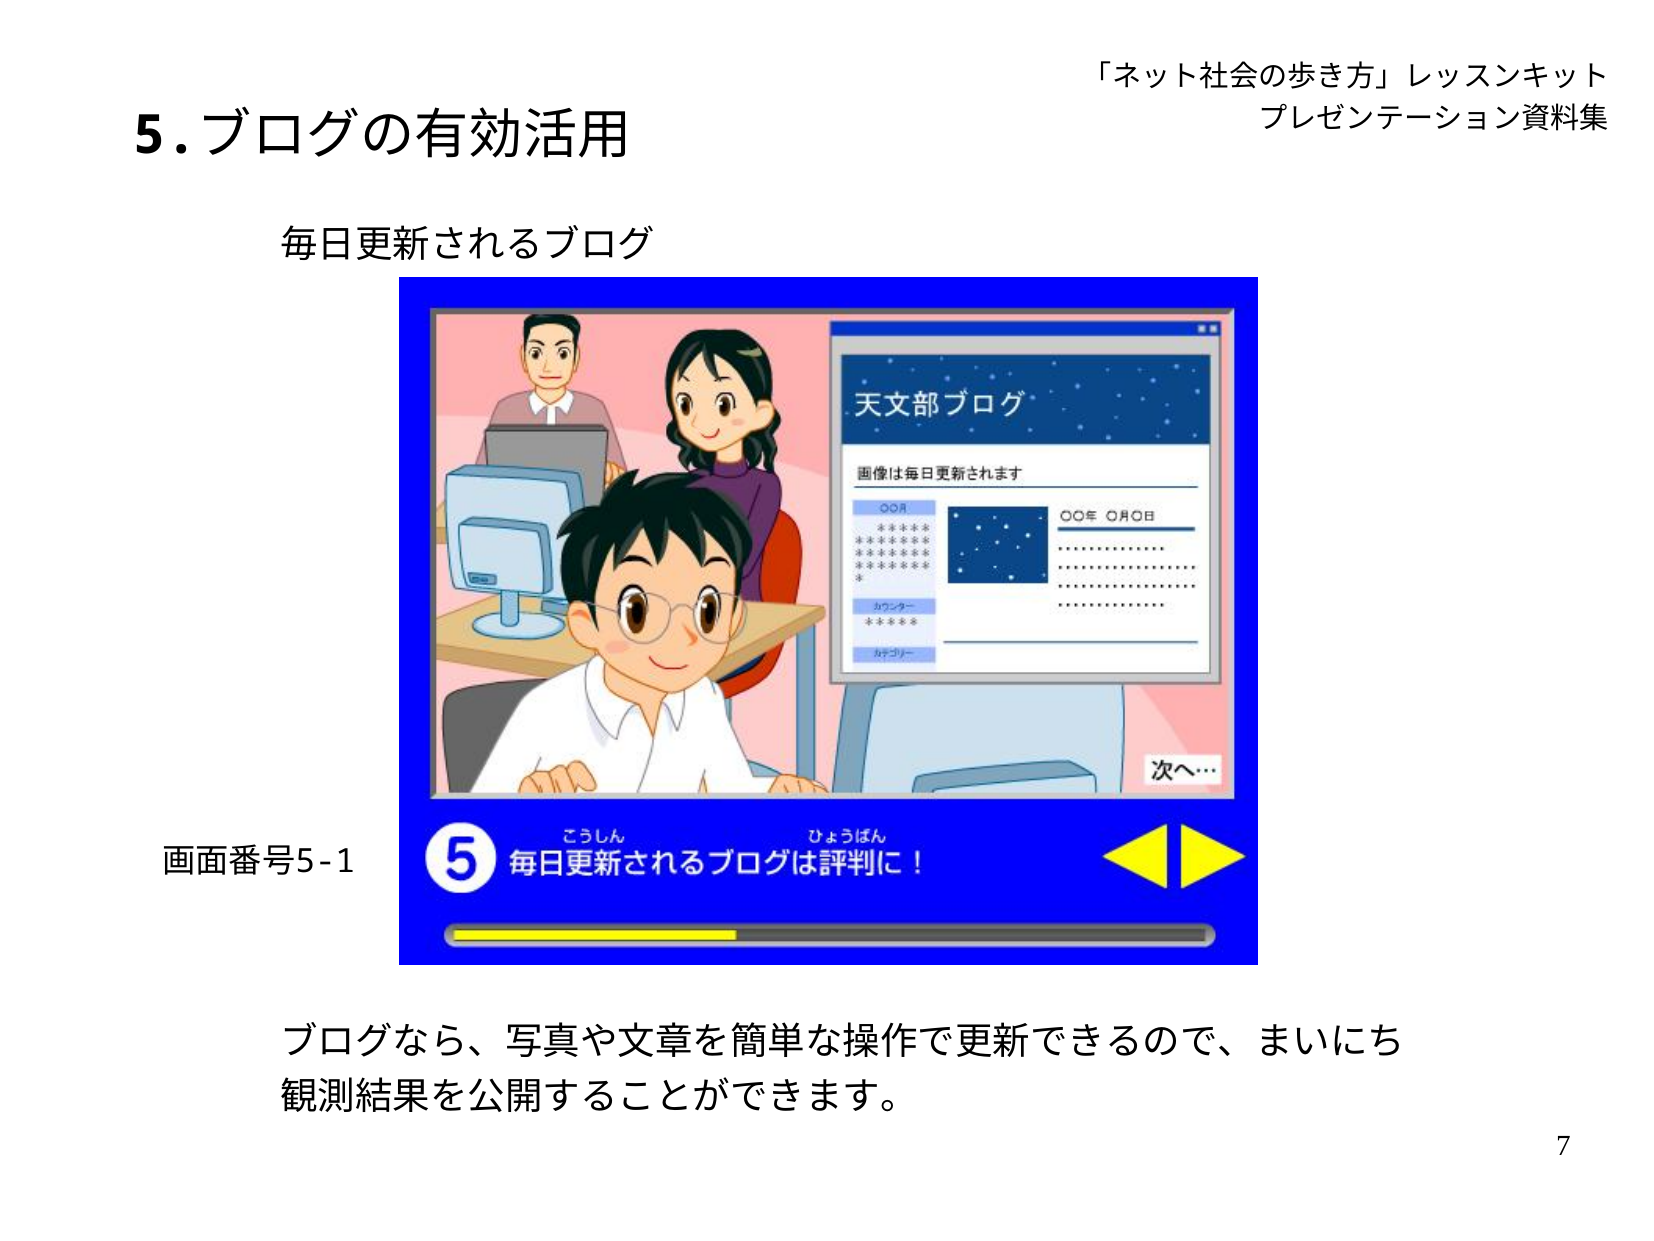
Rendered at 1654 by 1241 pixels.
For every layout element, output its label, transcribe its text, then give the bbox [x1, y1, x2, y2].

text_box ブログなら、写真や文章を簡単な操作で更新できるので、まいにち観測結果を公開することができます。 [265, 1003, 1447, 1094]
text_box 画面番号5-1 [147, 826, 384, 875]
text_box 5.ブログの有効活用 [118, 88, 1093, 158]
text_box 毎日更新されるブログ [265, 206, 680, 260]
picture [399, 277, 1258, 965]
text_box 「ネット社会の歩き方」レッスンキット プレゼンテーション資料集 [1062, 44, 1625, 119]
